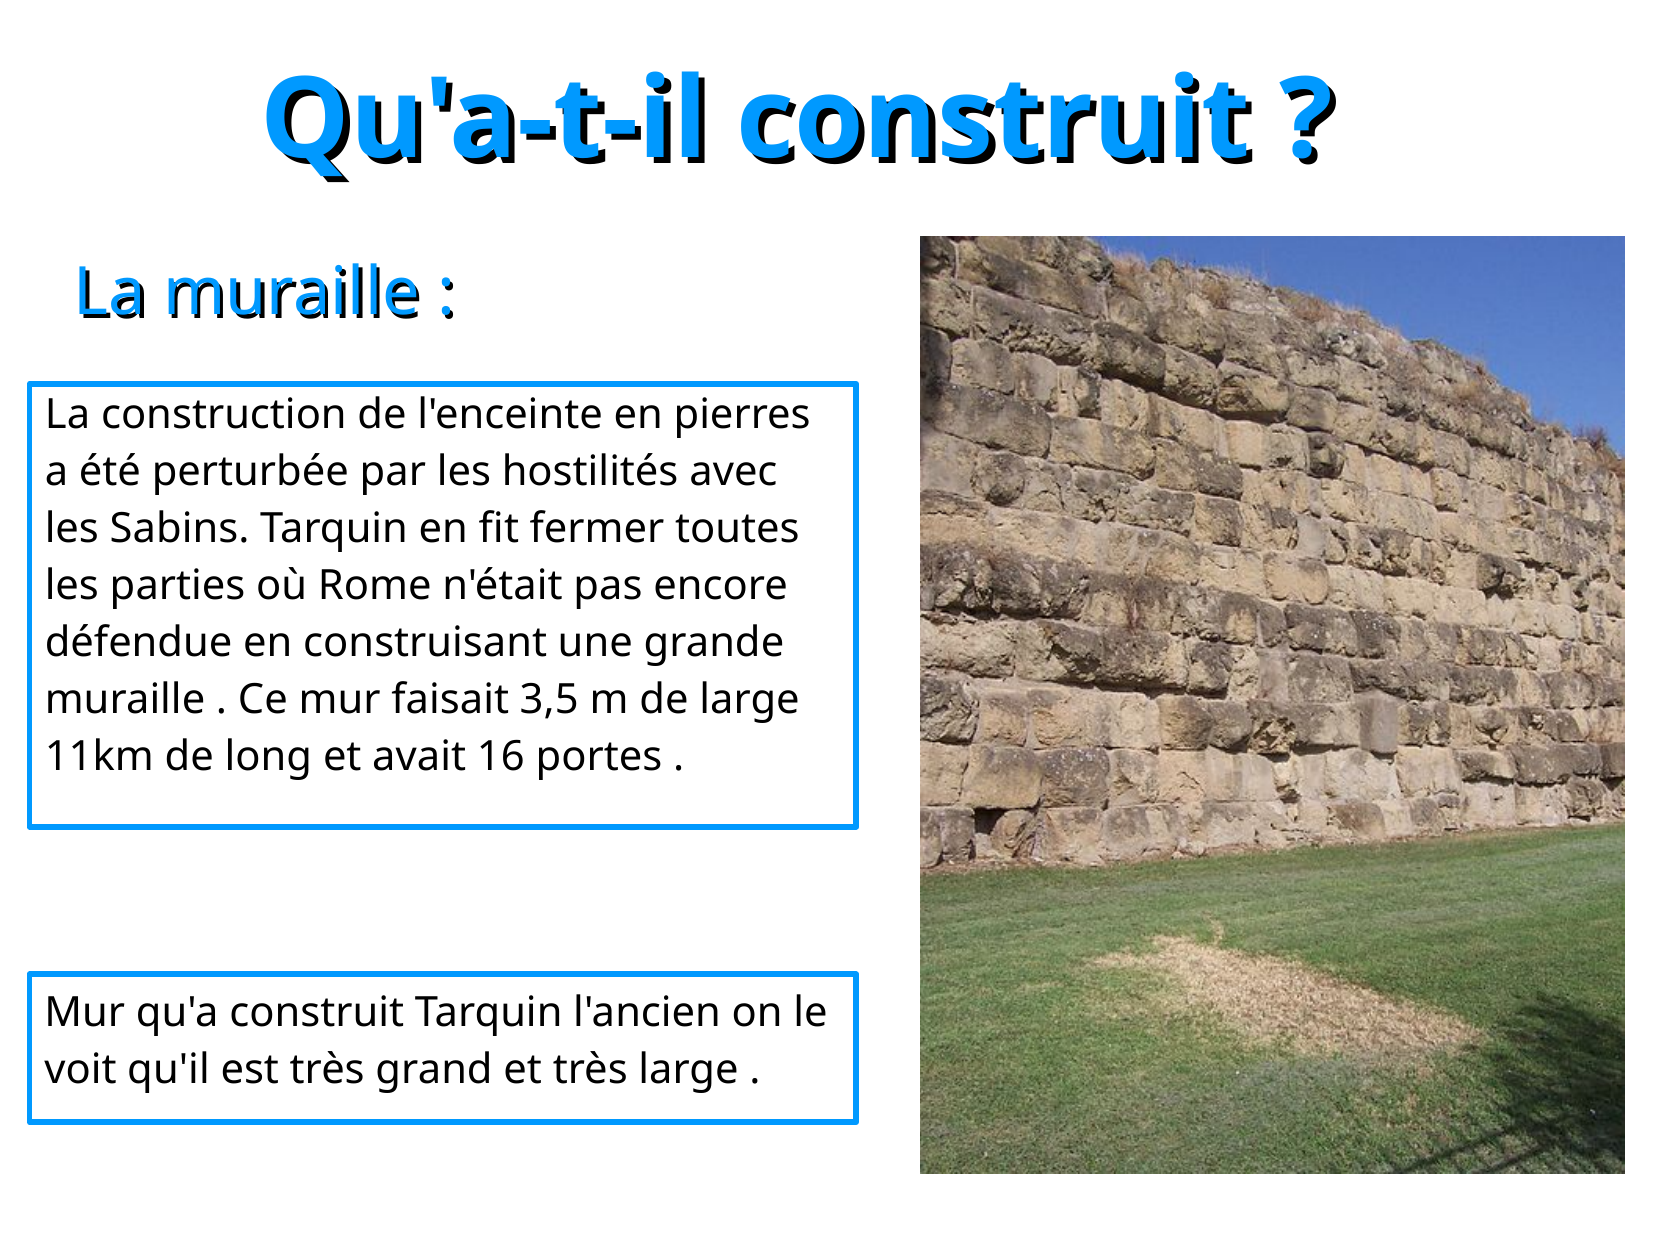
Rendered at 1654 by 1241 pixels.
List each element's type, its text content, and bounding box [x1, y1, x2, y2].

text_box La muraille : [59, 236, 857, 345]
text_box Mur qu'a construit Tarquin l'ancien on le voit qu'il est très grand et très large . [32, 977, 853, 1106]
text_box Qu'a-t-il construit ? [206, 29, 1418, 202]
text_box La construction de l'enceinte en pierres a été perturbée par les hostilités avec les Sabins. Tarquin en fit fermer toutes les parties où Rome n'était pas encore défendue en construisant une grande muraille . Ce mur faisait 3,5 m de large 11km de long et avait 16 portes . [32, 387, 853, 798]
picture [920, 236, 1625, 1174]
